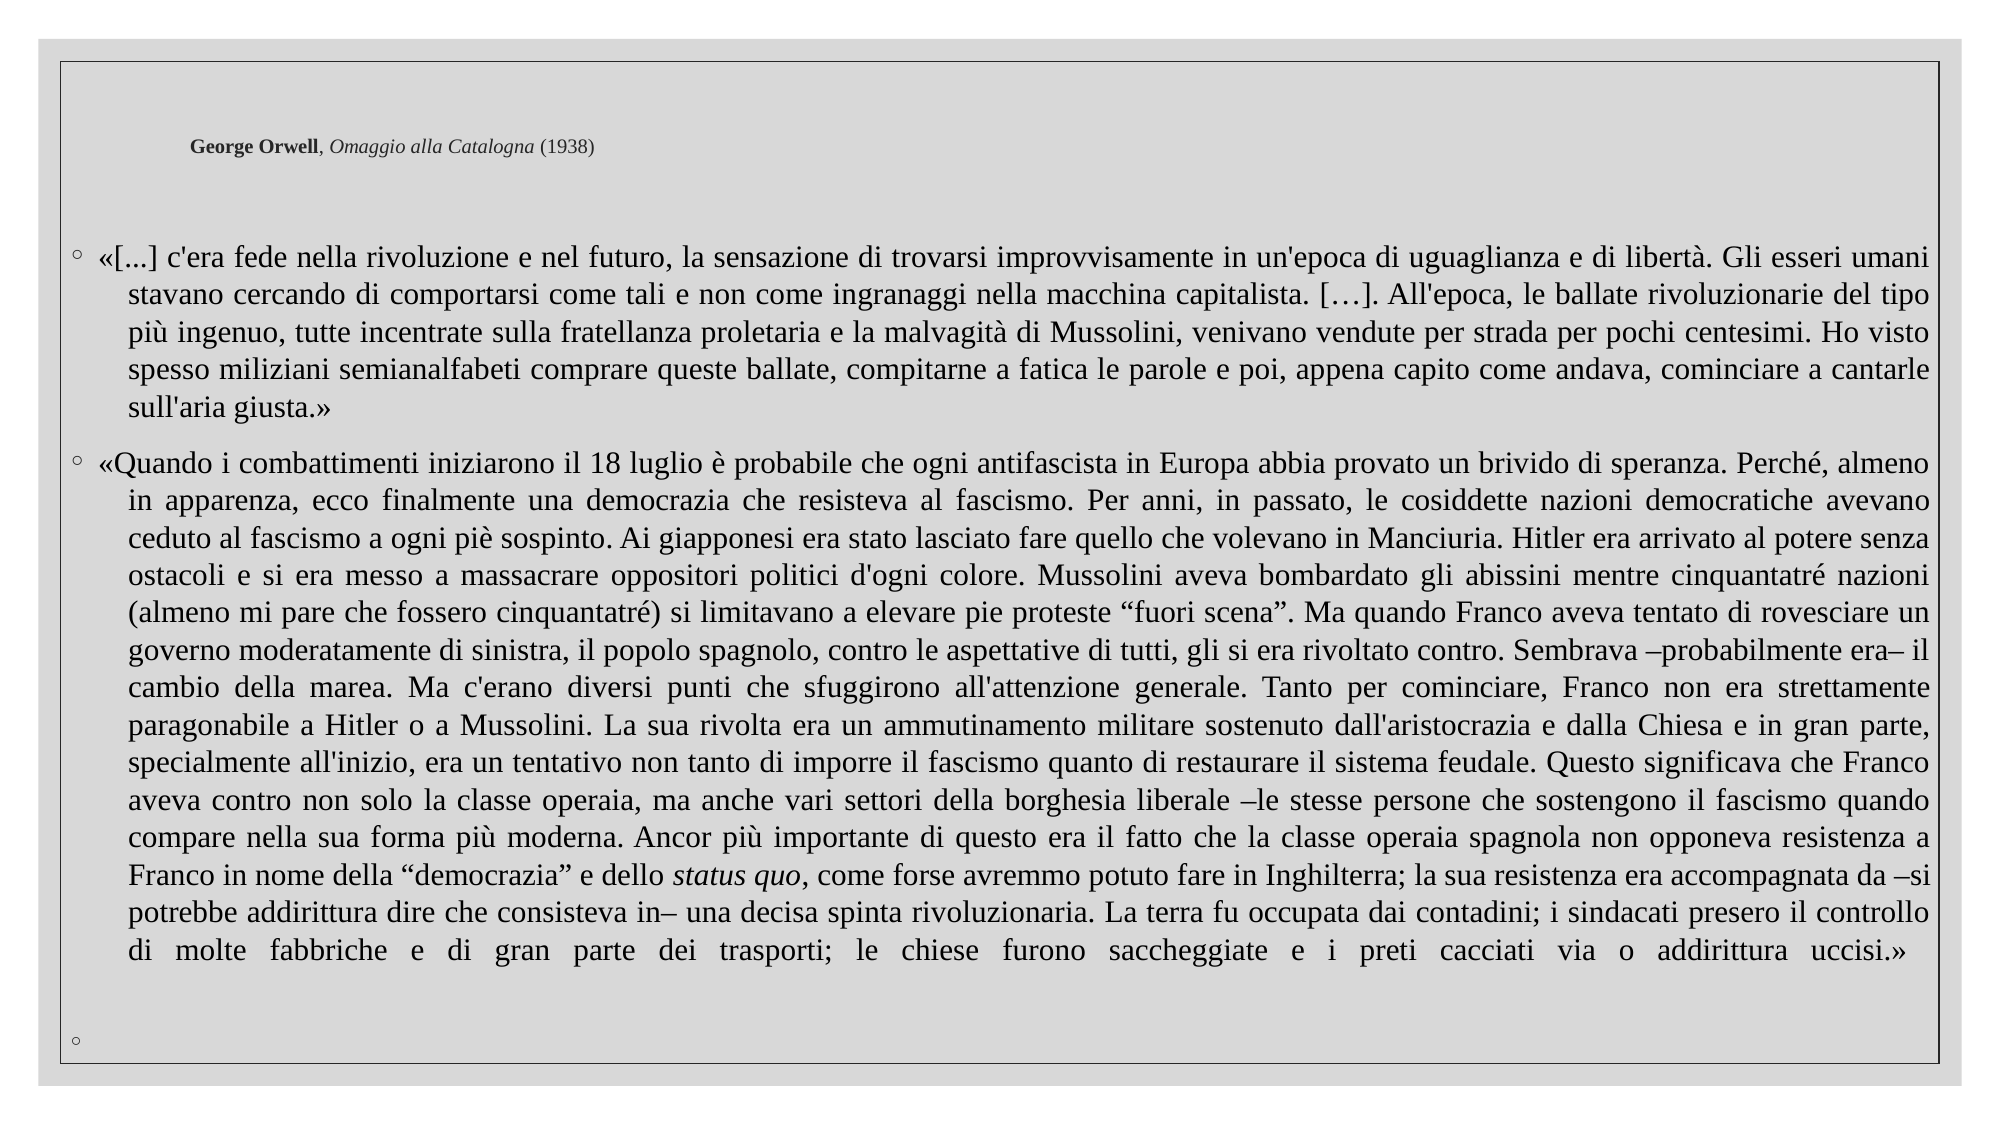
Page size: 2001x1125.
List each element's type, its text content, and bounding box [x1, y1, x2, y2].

title George Orwell, Omaggio alla Catalogna (1938) [174, 105, 1825, 197]
list «[...] c'era fede nella rivoluzione e nel futuro, la sensazione di trovarsi improvvisamente in un'epoca di uguaglianza e di libertà. Gli esseri umani stavano cercando di comportarsi come tali e non come ingranaggi nella macchina capitalista. […]. All'epoca, le ballate rivoluzionarie del tipo più ingenuo, tutte incentrate sulla fratellanza proletaria e la malvagità di Mussolini, venivano vendute per strada per pochi centesimi. Ho visto spesso miliziani semianalfabeti comprare queste ballate, compitarne a fatica le parole e poi, appena capito come andava, cominciare a cantarle sull'aria giusta.» «Quando i combattimenti iniziarono il 18 luglio è probabile che ogni antifascista in Europa abbia provato un brivido di speranza. Perché, almeno in apparenza, ecco finalmente una democrazia che resisteva al fascismo. Per anni, in passato, le cosiddette nazioni democratiche avevano ceduto al fascismo a ogni piè sospinto. Ai giapponesi era stato lasciato fare quello che volevano in Manciuria. Hitler era arrivato al potere senza ostacoli e si era messo a massacrare oppositori politici d'ogni colore. Mussolini aveva bombardato gli abissini mentre cinquantatré nazioni (almeno mi pare che fossero cinquantatré) si limitavano a elevare pie proteste “fuori scena”. Ma quando Franco aveva tentato di rovesciare un governo moderatamente di sinistra, il popolo spagnolo, contro le aspettative di tutti, gli si era rivoltato contro. Sembrava –probabilmente era– il cambio della marea. Ma c'erano diversi punti che sfuggirono all'attenzione generale. Tanto per cominciare, Franco non era strettamente paragonabile a Hitler o a Mussolini. La sua rivolta era un ammutinamento militare sostenuto dall'aristocrazia e dalla Chiesa e in gran parte, specialmente all'inizio, era un tentativo non tanto di imporre il fascismo quanto di restaurare il sistema feudale. Questo significava che Franco aveva contro non solo la classe operaia, ma anche vari settori della borghesia liberale –le stesse persone che sostengono il fascismo quando compare nella sua forma più moderna. Ancor più importante di questo era il fatto che la classe operaia spagnola non opponeva resistenza a Franco in nome della “democrazia” e dello status quo, come forse avremmo potuto fare in Inghilterra; la sua resistenza era accompagnata da –si potrebbe addirittura dire che consisteva in– una decisa spinta rivoluzionaria. La terra fu occupata dai contadini; i sindacati presero il controllo di molte fabbriche e di gran parte dei trasporti; le chiese furono saccheggiate e i preti cacciati via o addirittura uccisi.» [53, 228, 1948, 1055]
